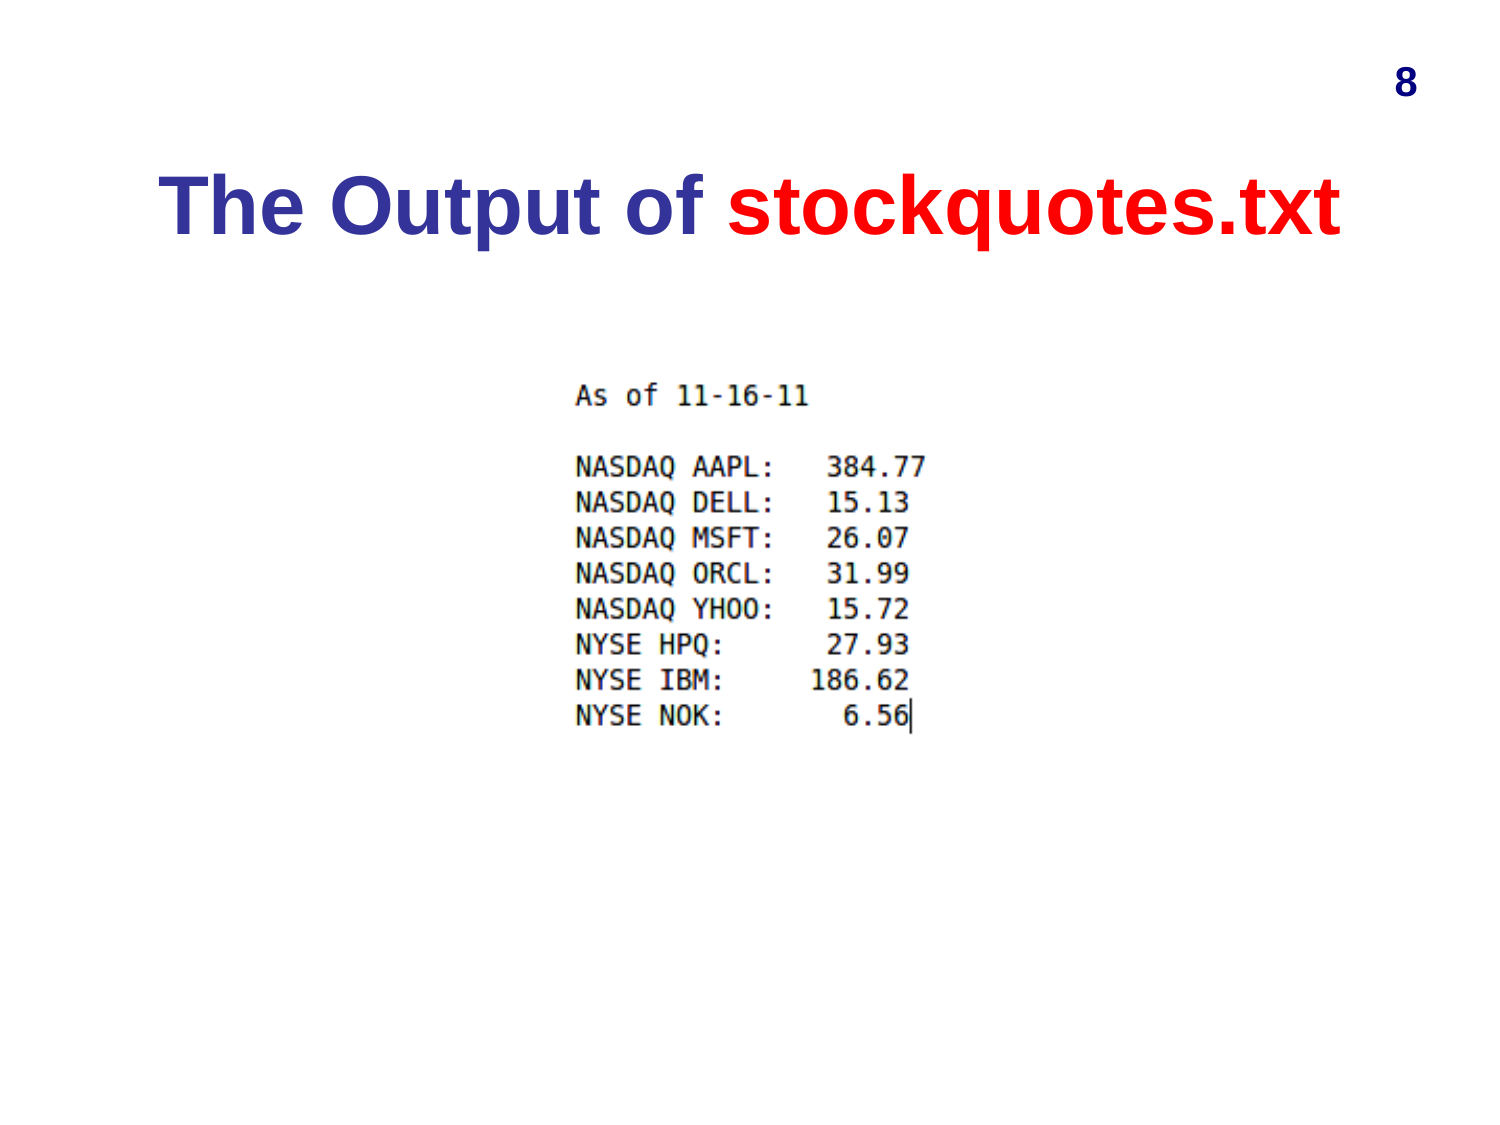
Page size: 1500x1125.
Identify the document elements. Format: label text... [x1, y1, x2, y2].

title The Output of stockquotes.txt [75, 112, 1426, 300]
text_box 8 [1350, 47, 1463, 113]
picture [557, 379, 950, 751]
